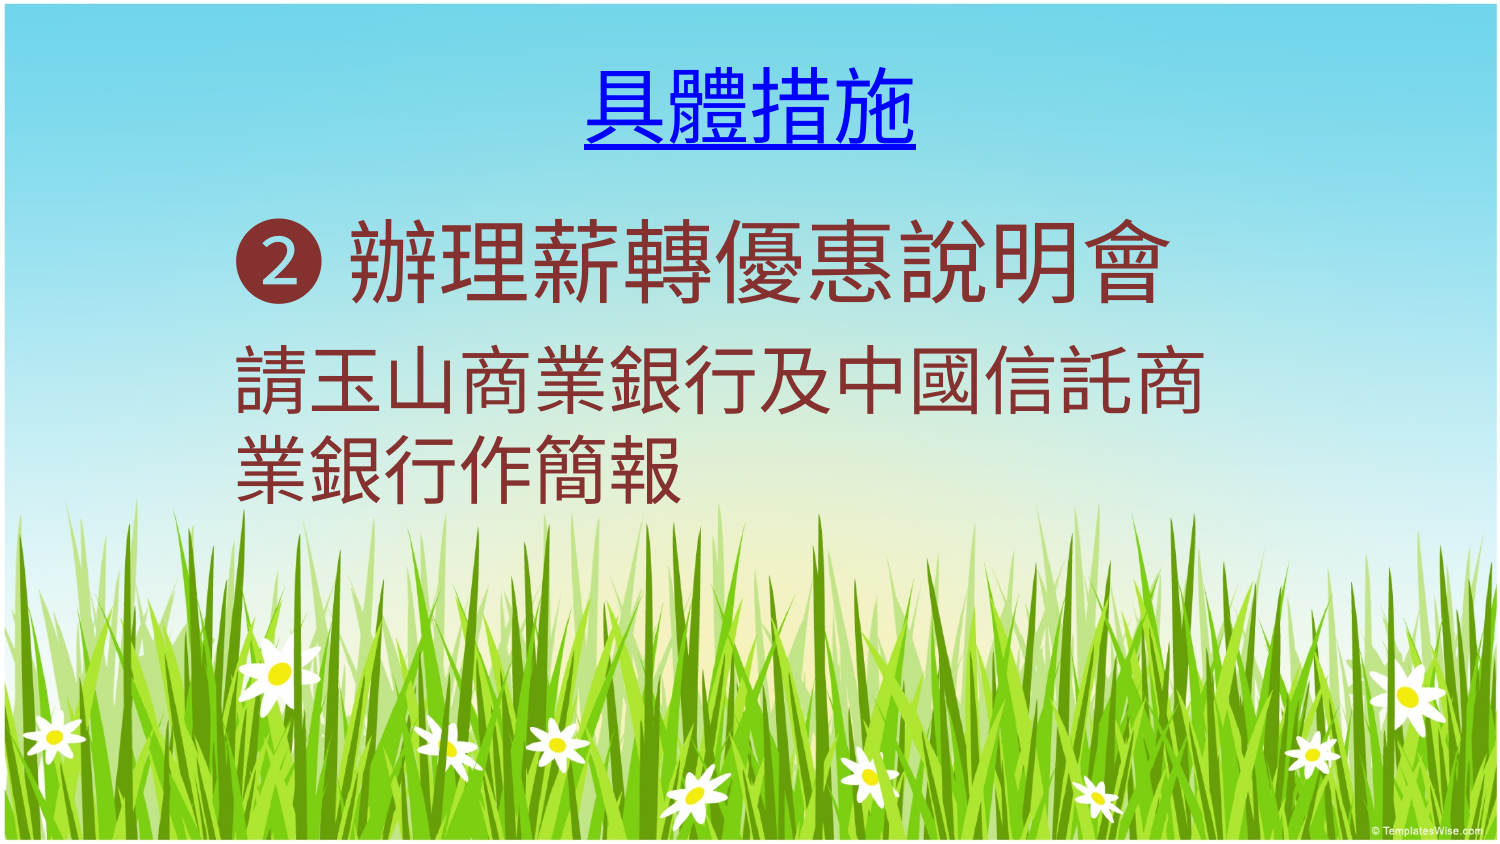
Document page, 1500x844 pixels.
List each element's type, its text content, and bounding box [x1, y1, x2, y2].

list ❷辦理薪轉優惠說明會 請玉山商業銀行及中國信託商業銀行作簡報 [218, 196, 1270, 754]
title 具體措施 [75, 33, 1426, 175]
picture [0, 0, 1500, 844]
